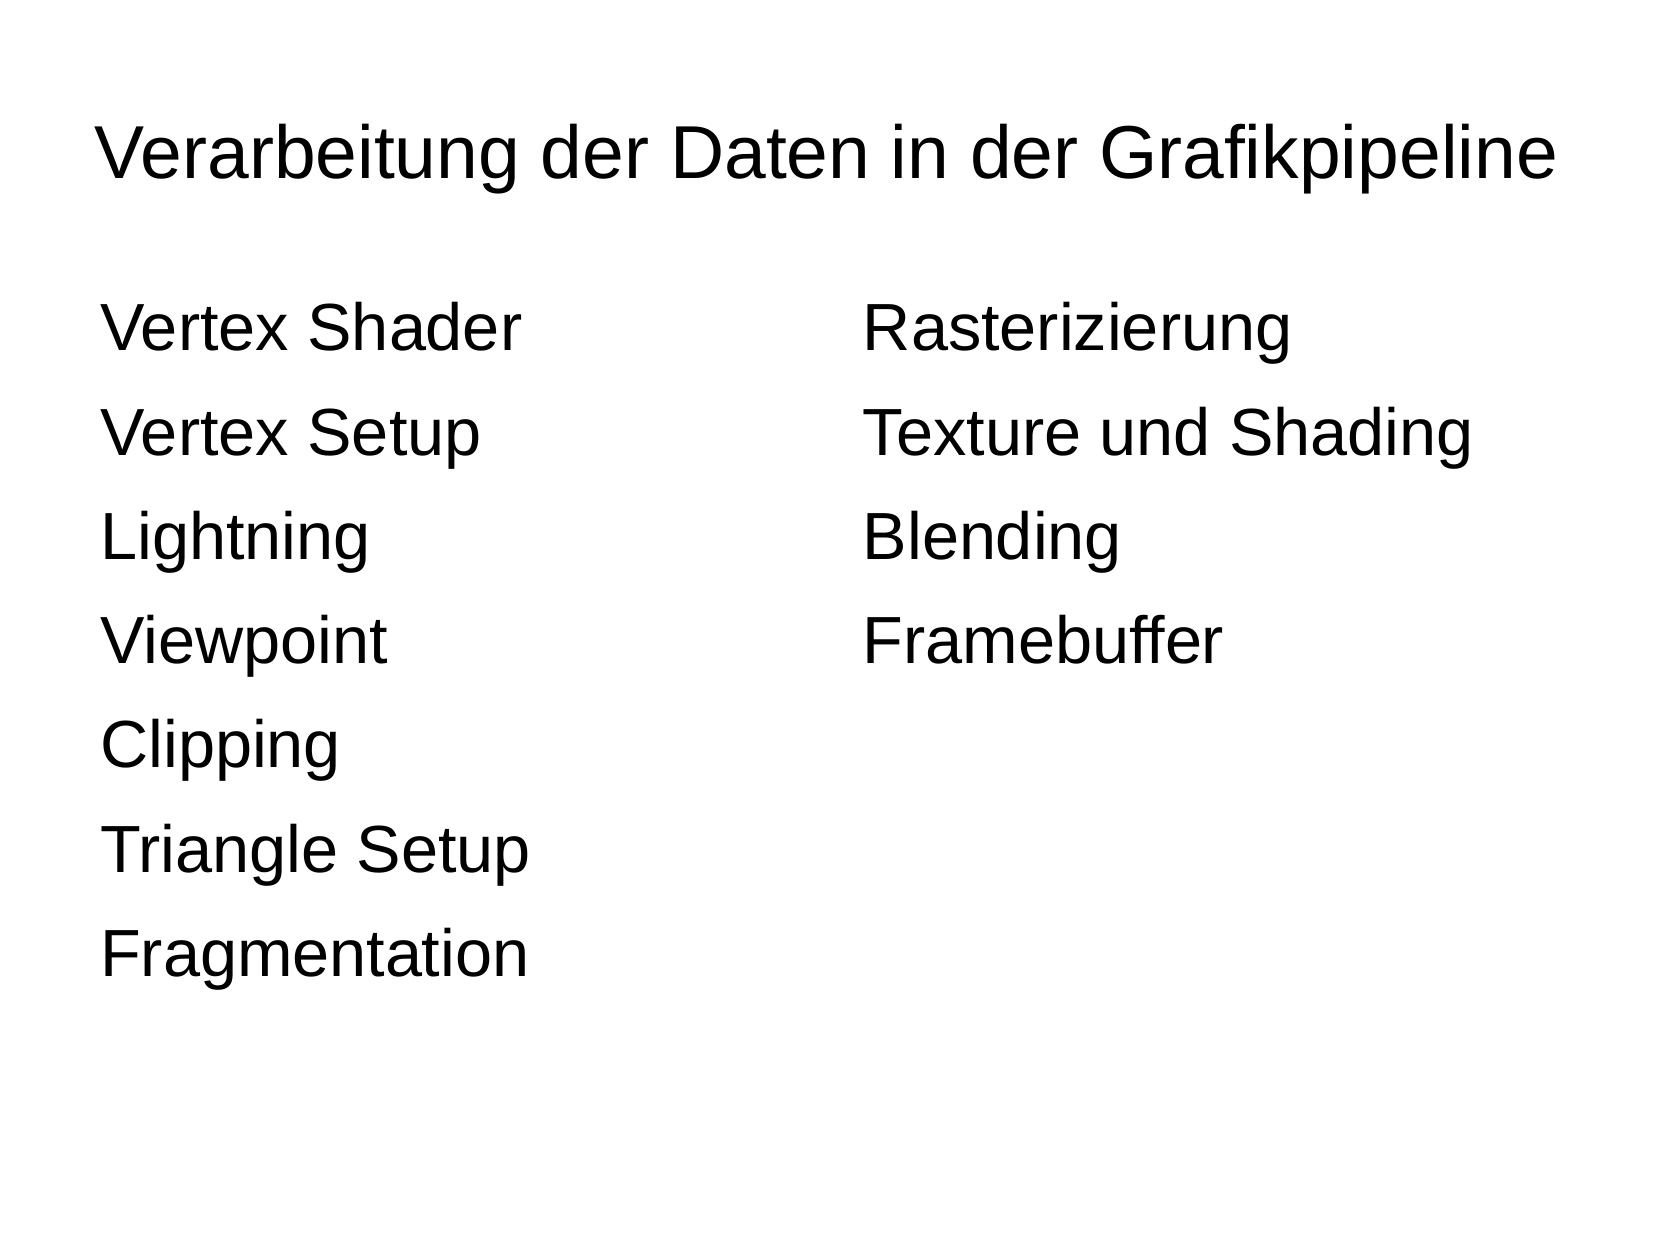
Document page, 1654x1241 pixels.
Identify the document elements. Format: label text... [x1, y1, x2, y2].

list Rasterizierung Texture und Shading Blending Framebuffer [845, 290, 1572, 1109]
list Vertex Shader Vertex Setup Lightning Viewpoint Clipping Triangle Setup Fragmentation [82, 290, 809, 1241]
title Verarbeitung der Daten in der Grafikpipeline [82, 49, 1571, 257]
